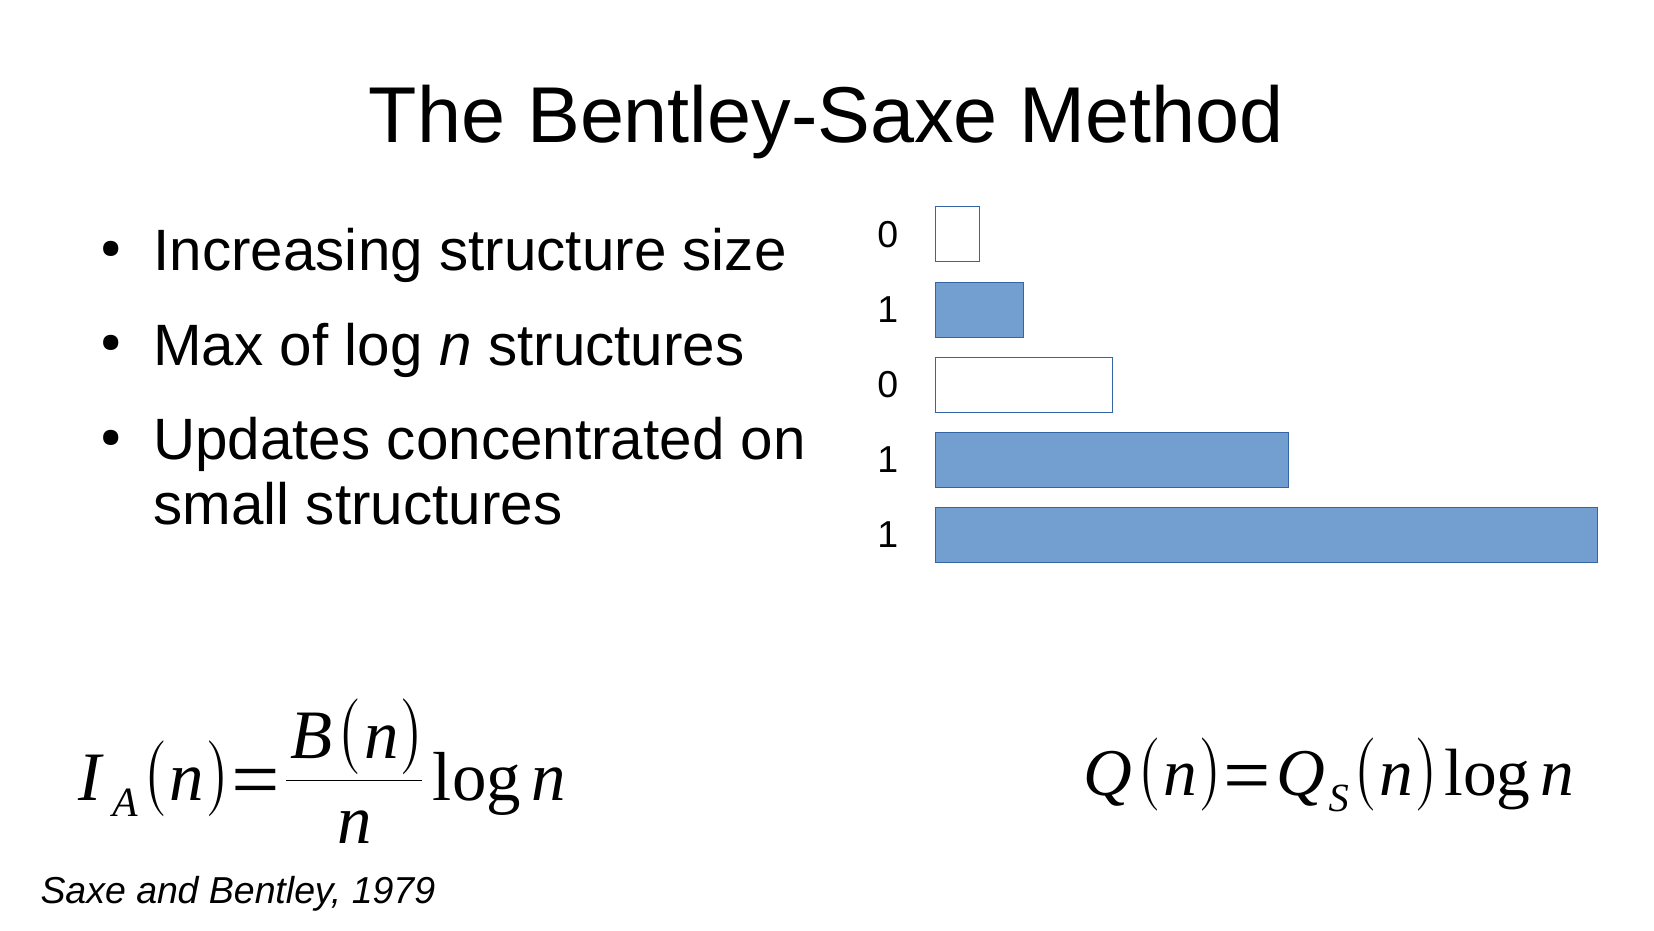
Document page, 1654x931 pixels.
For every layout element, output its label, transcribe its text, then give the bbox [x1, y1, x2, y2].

list Increasing structure size Max of log n structures Updates concentrated on small structures [82, 217, 809, 758]
title The Bentley-Saxe Method [82, 37, 1571, 193]
text_box [935, 282, 1024, 338]
text_box 1 [862, 505, 913, 563]
text_box [935, 432, 1289, 488]
text_box [935, 507, 1598, 563]
chart [1083, 734, 1576, 820]
text_box 1 [862, 430, 913, 488]
text_box Saxe and Bentley, 1979 [25, 862, 452, 920]
text_box [935, 357, 1113, 413]
text_box 0 [862, 205, 913, 263]
text_box [935, 206, 980, 262]
text_box 0 [862, 355, 913, 413]
chart [75, 694, 567, 859]
text_box 1 [862, 280, 913, 338]
